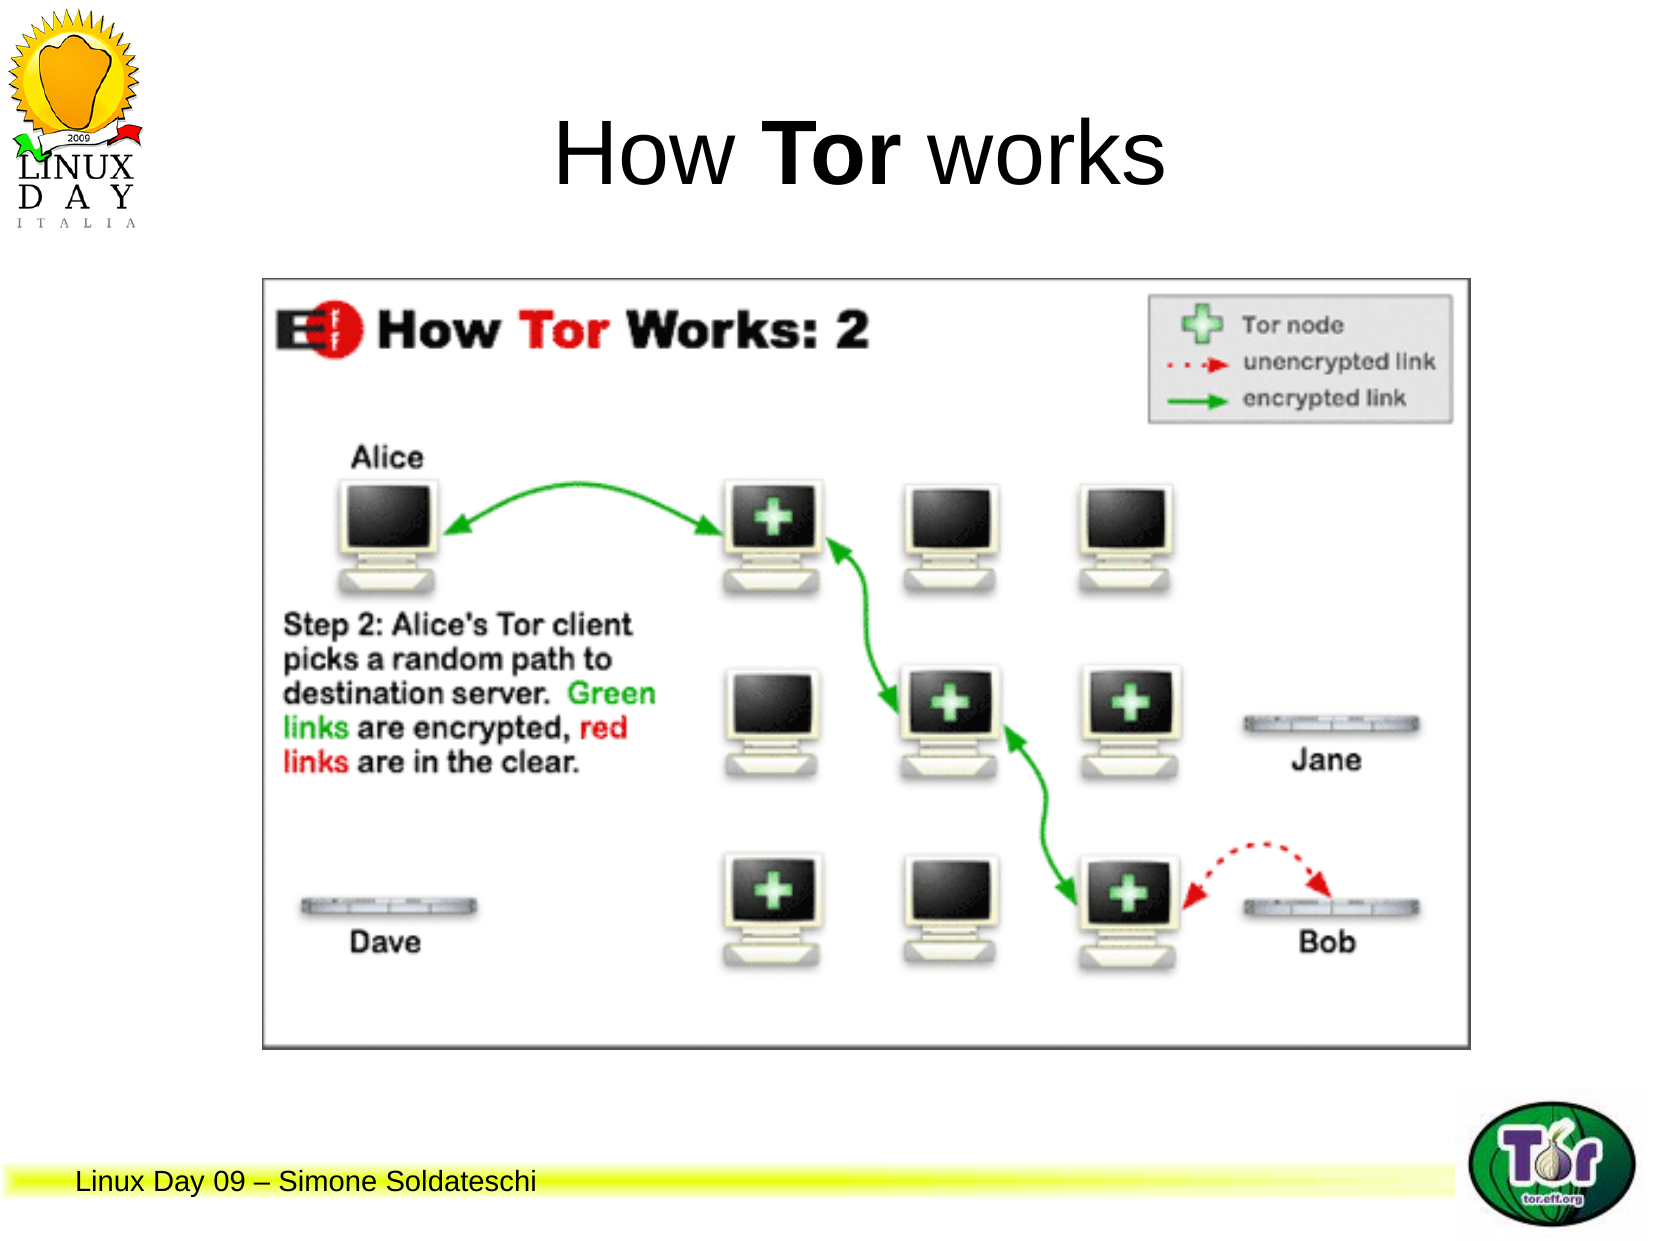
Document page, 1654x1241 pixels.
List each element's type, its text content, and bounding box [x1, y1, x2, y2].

picture [262, 278, 1471, 1051]
picture [1455, 1088, 1650, 1241]
title How Tor works [150, 49, 1571, 257]
picture [0, 0, 151, 235]
